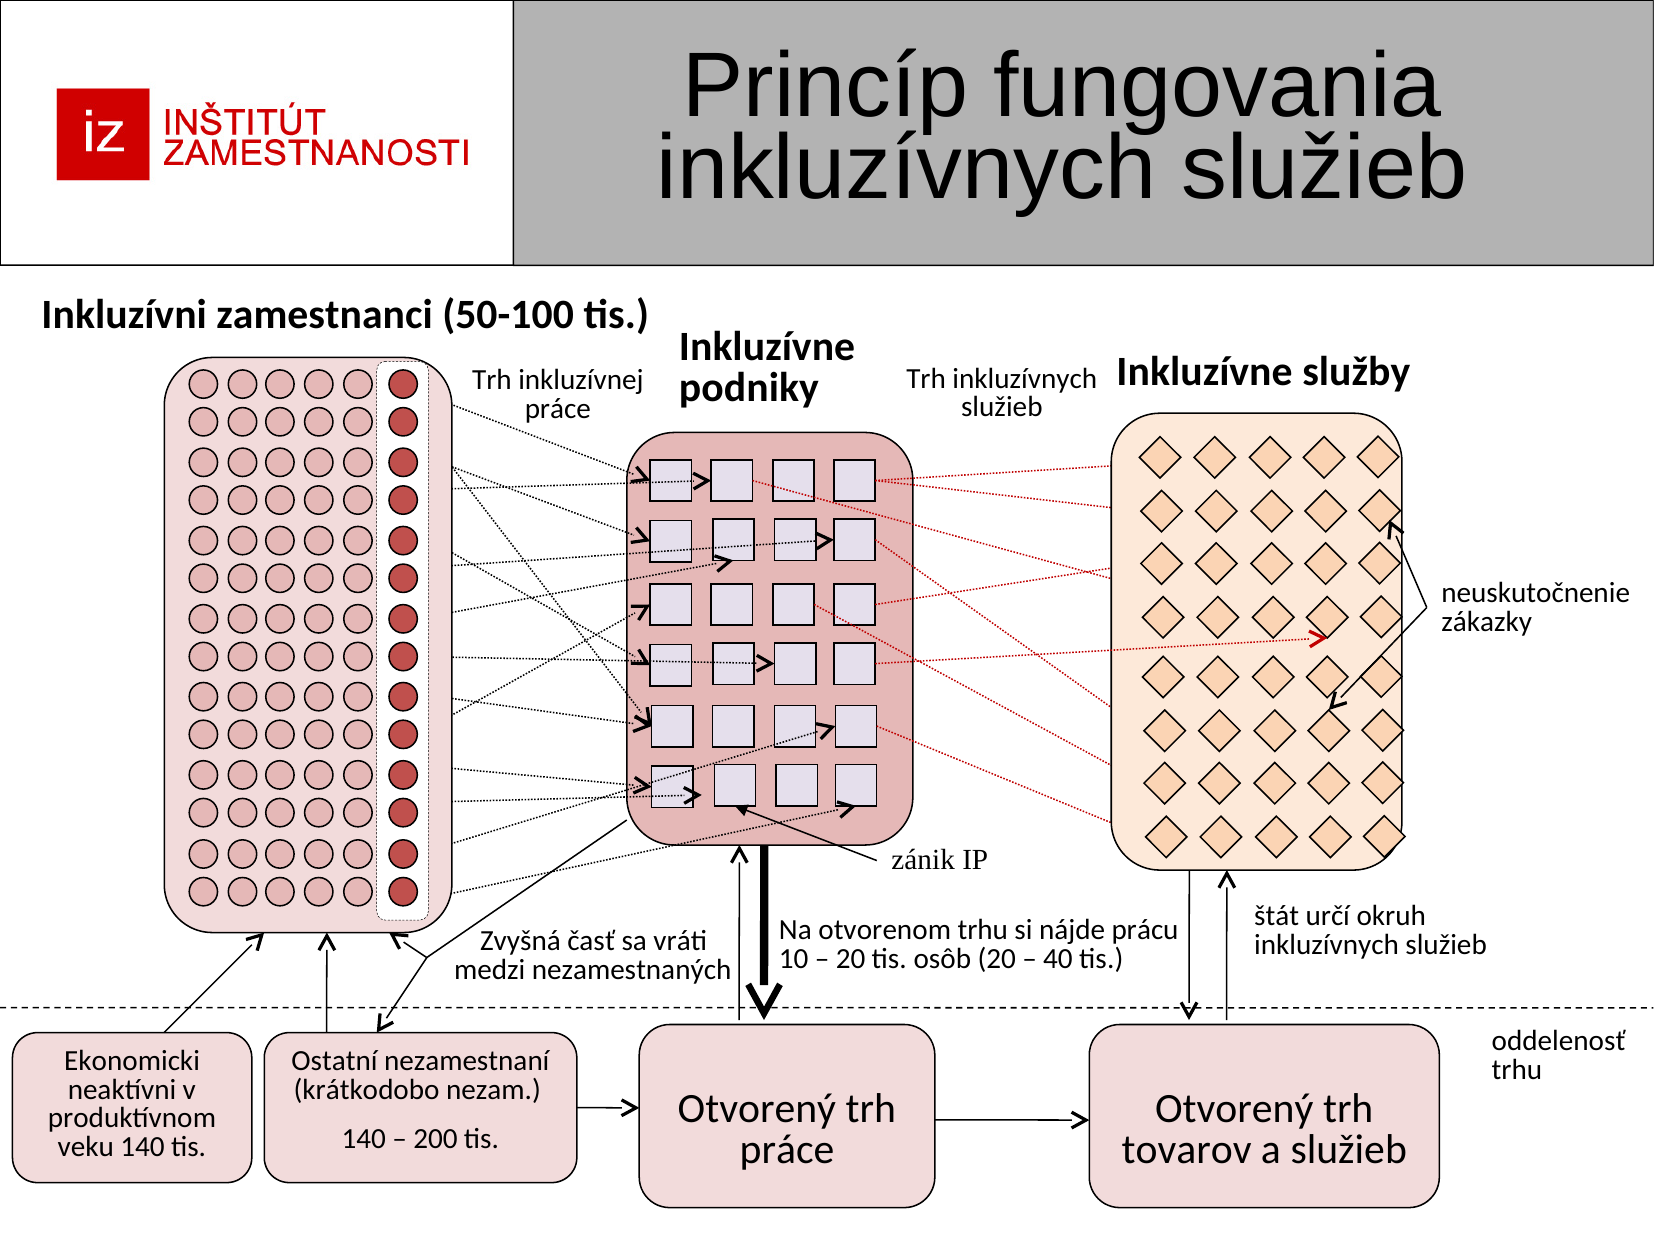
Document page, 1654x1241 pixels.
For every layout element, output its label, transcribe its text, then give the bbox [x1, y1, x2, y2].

text_box Trh inkluzívnych služieb [876, 357, 1127, 431]
title Princíp fungovania inkluzívnych služieb [560, 29, 1565, 236]
text_box Ekonomicki neaktívni v produktívnom veku 140 tis. [12, 1032, 252, 1183]
text_box oddelenosť trhu [1476, 1020, 1642, 1093]
text_box Inkluzívne služby [1101, 344, 1452, 402]
text_box Inkluzívni zamestnanci (50-100 tis.) [26, 288, 677, 345]
text_box [1111, 413, 1406, 871]
text_box zánik IP [876, 838, 1227, 883]
text_box Otvorený trh tovarov a služieb [1089, 1024, 1440, 1208]
text_box [626, 788, 638, 797]
text_box [626, 432, 913, 846]
text_box [164, 357, 452, 933]
text_box Otvorený trh práce [639, 1024, 935, 1208]
text_box Trh inkluzívnej práce [439, 359, 677, 433]
text_box Inkluzívne podniky [664, 319, 915, 418]
text_box neuskutočnenie zákazky [1426, 571, 1654, 645]
picture [5, 7, 512, 256]
text_box Na otvorenom trhu si nájde prácu 10 – 20 tis. osôb (20 – 40 tis.) [764, 909, 1215, 983]
text_box Ostatní nezamestnaní (krátkodobo nezam.) 140 – 200 tis. [264, 1032, 577, 1183]
text_box štát určí okruh inkluzívnych služieb [1239, 894, 1527, 968]
text_box Zvyšná časť sa vráti medzi nezamestnaných [439, 920, 752, 993]
